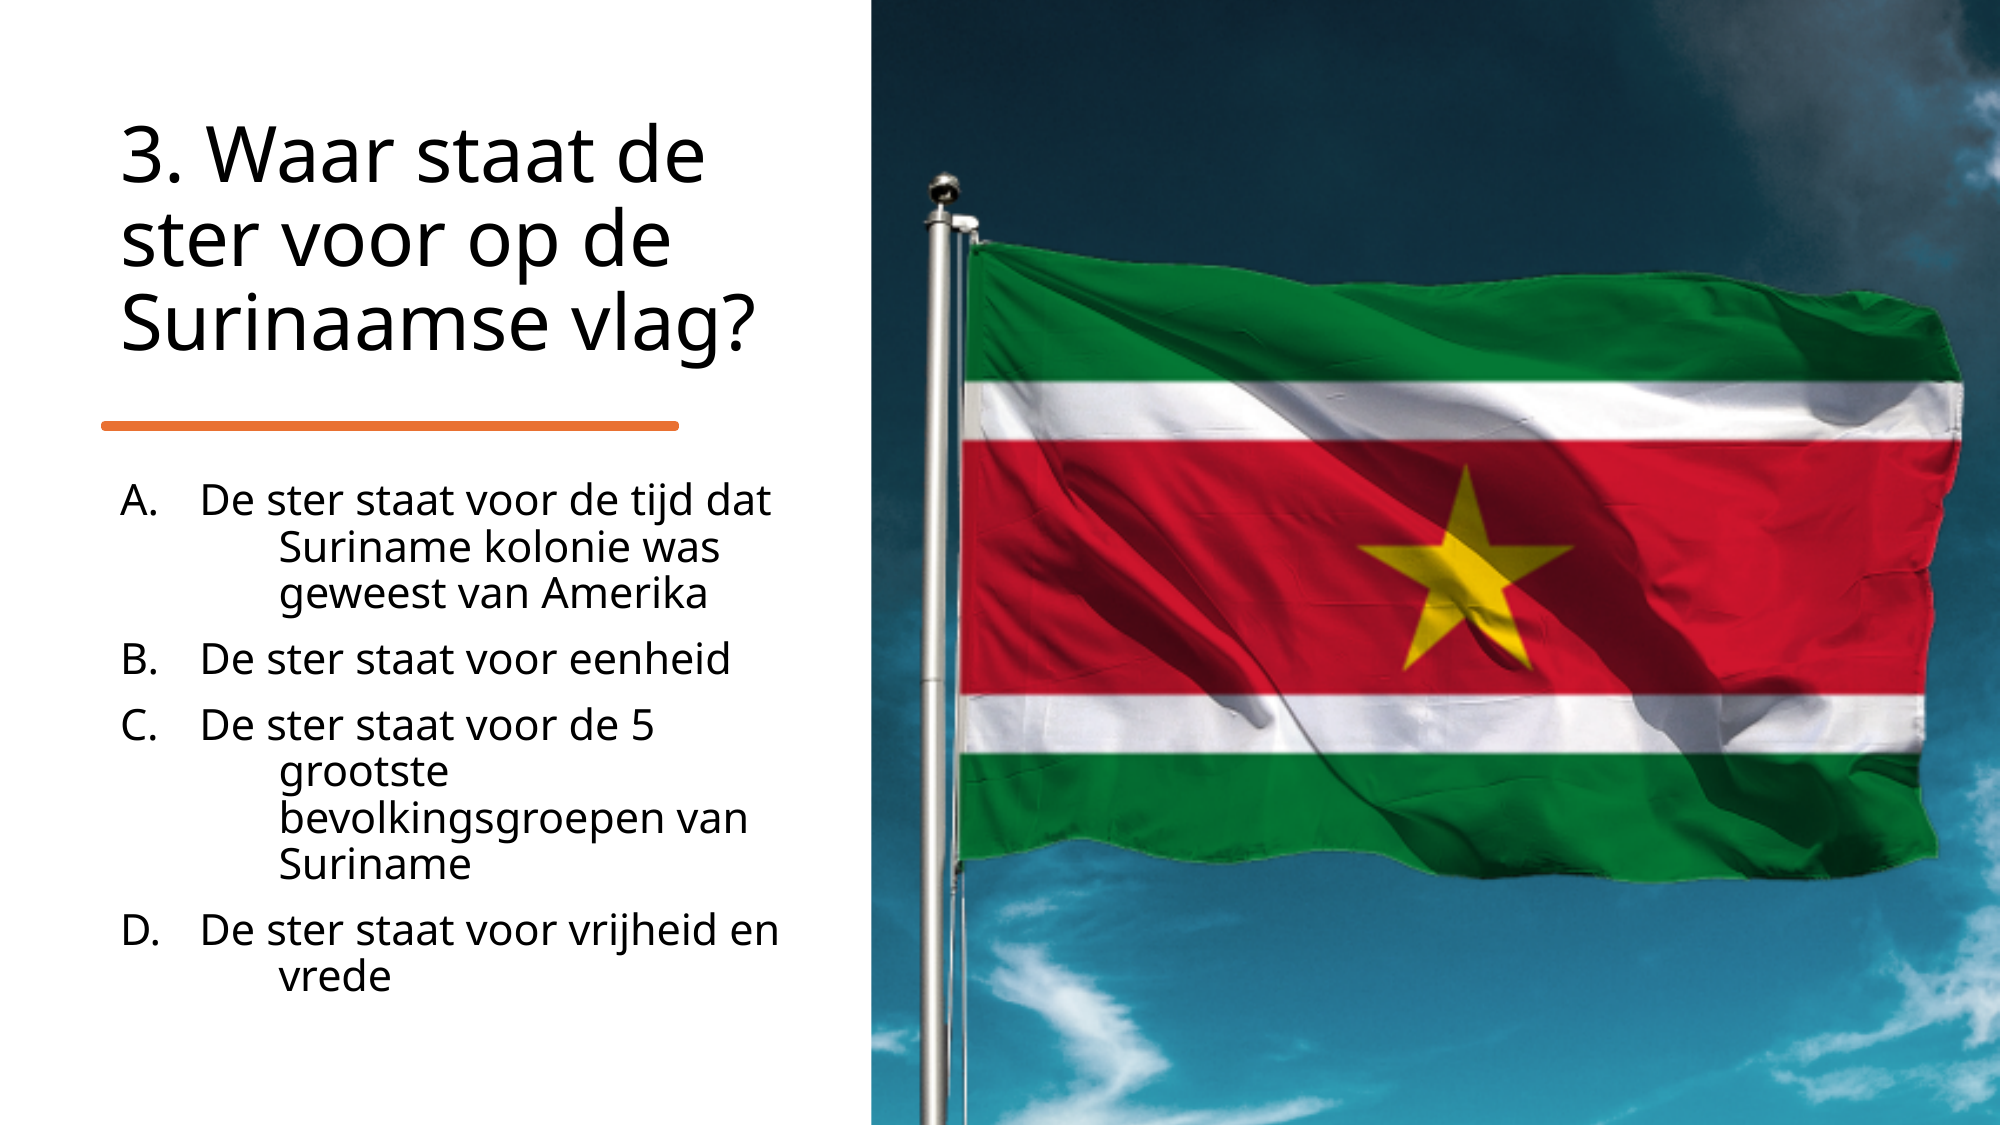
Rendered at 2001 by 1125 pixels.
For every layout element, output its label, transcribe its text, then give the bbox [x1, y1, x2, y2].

list De ster staat voor de tijd dat Suriname kolonie was geweest van Amerika De ster staat voor eenheid De ster staat voor de 5 grootste bevolkingsgroepen van Suriname De ster staat voor vrijheid en vrede [105, 471, 802, 1016]
title 3. Waar staat de ster voor op de Surinaamse vlag? [105, 53, 822, 375]
picture [871, 0, 2000, 1125]
text_box [0, 0, 871, 1125]
